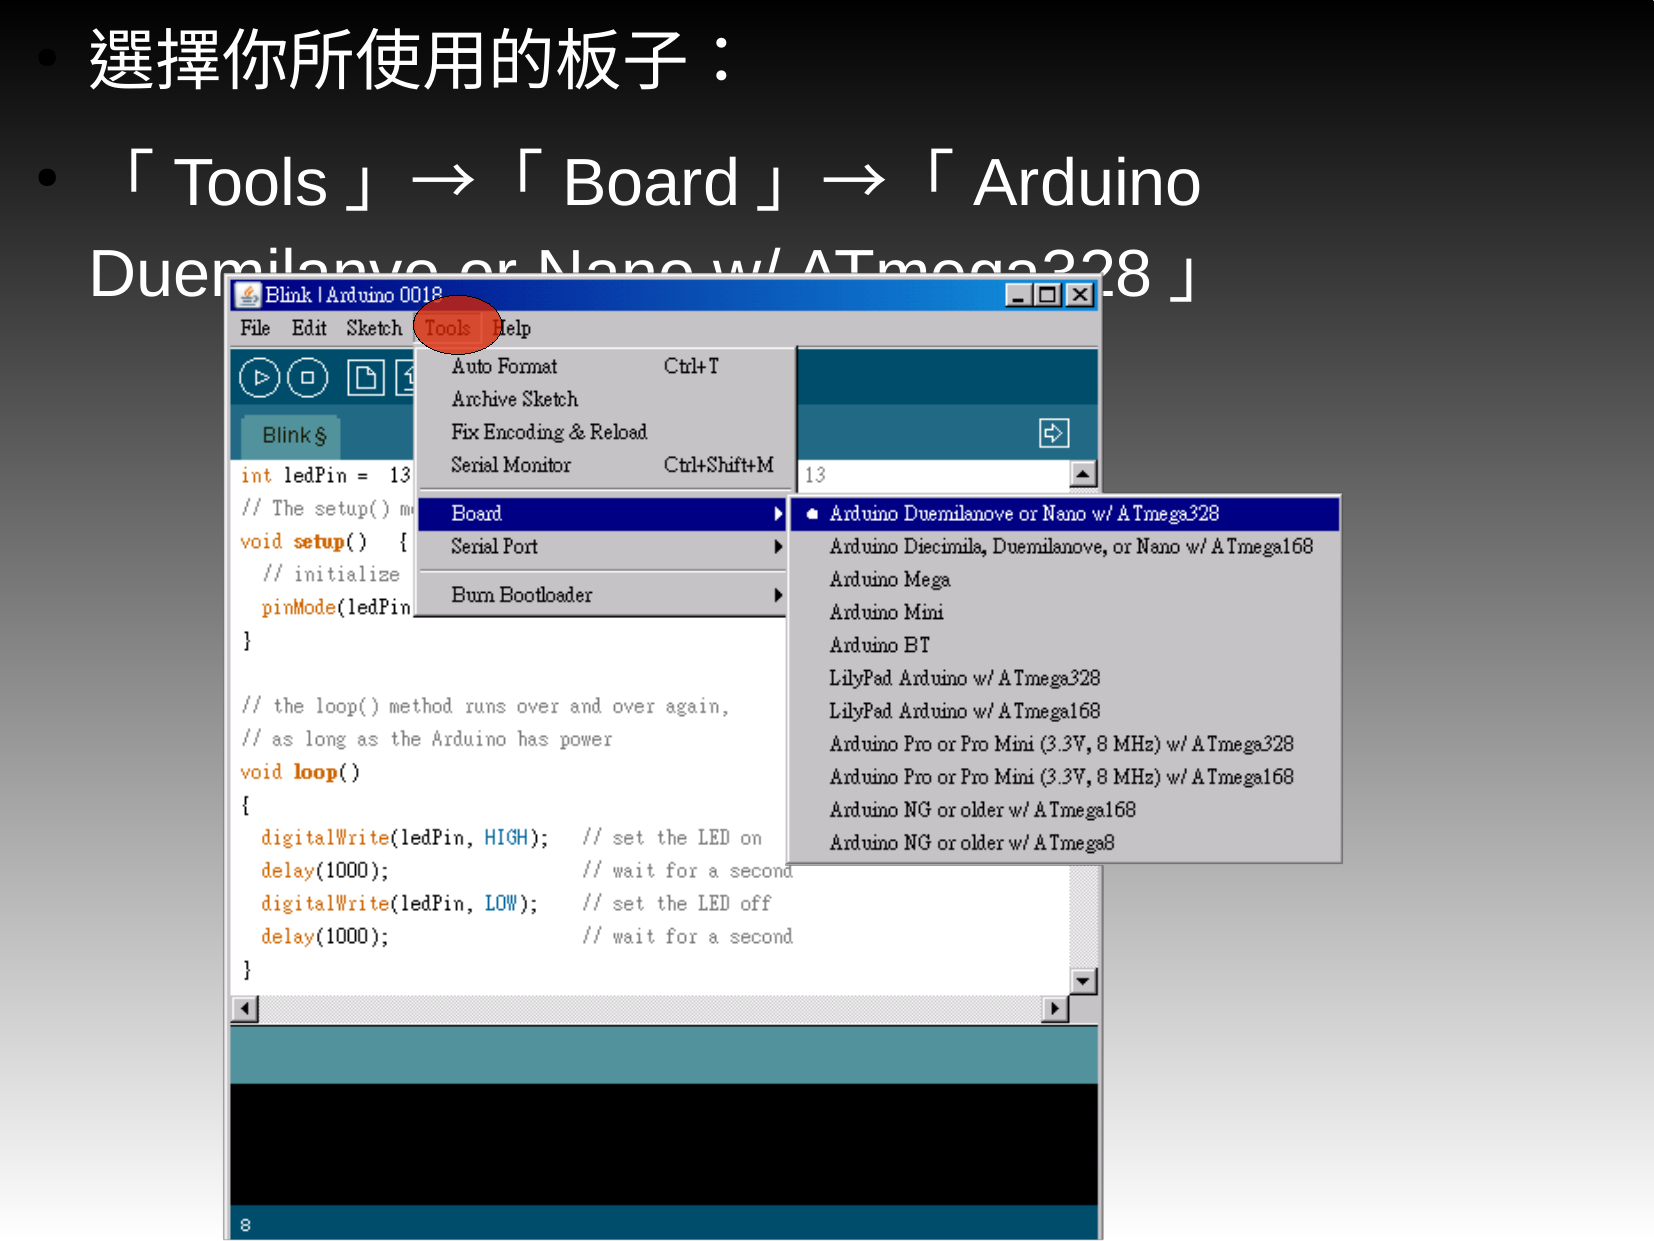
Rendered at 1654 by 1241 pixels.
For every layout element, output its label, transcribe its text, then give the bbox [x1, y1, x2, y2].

text_box [413, 295, 502, 355]
picture [206, 261, 1359, 1241]
list 選擇你所使用的板子： 「Tools」→「Board」→「Arduino Duemilanvo or Nano w/ ATmega328」 [17, 13, 1506, 268]
